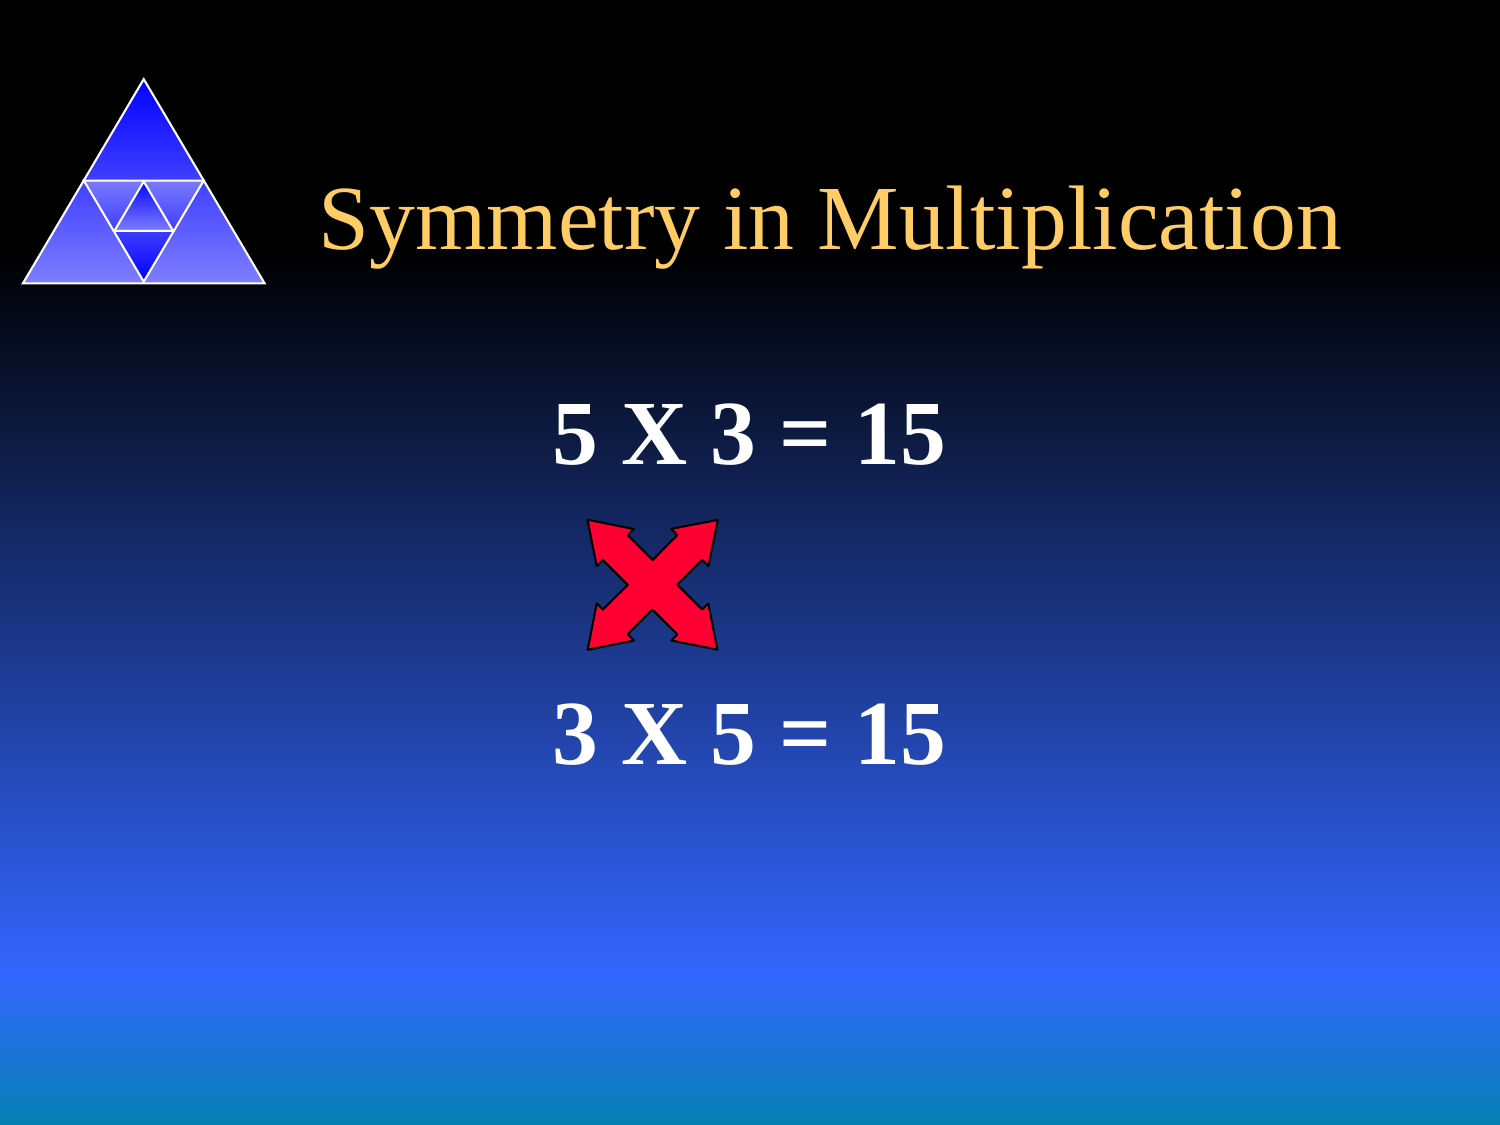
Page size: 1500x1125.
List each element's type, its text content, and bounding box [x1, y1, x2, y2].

title Symmetry in Multiplication [275, 124, 1388, 313]
text_box [587, 519, 718, 650]
text_box 5 X 3 = 15 [537, 375, 988, 492]
text_box 3 X 5 = 15 [537, 675, 988, 792]
